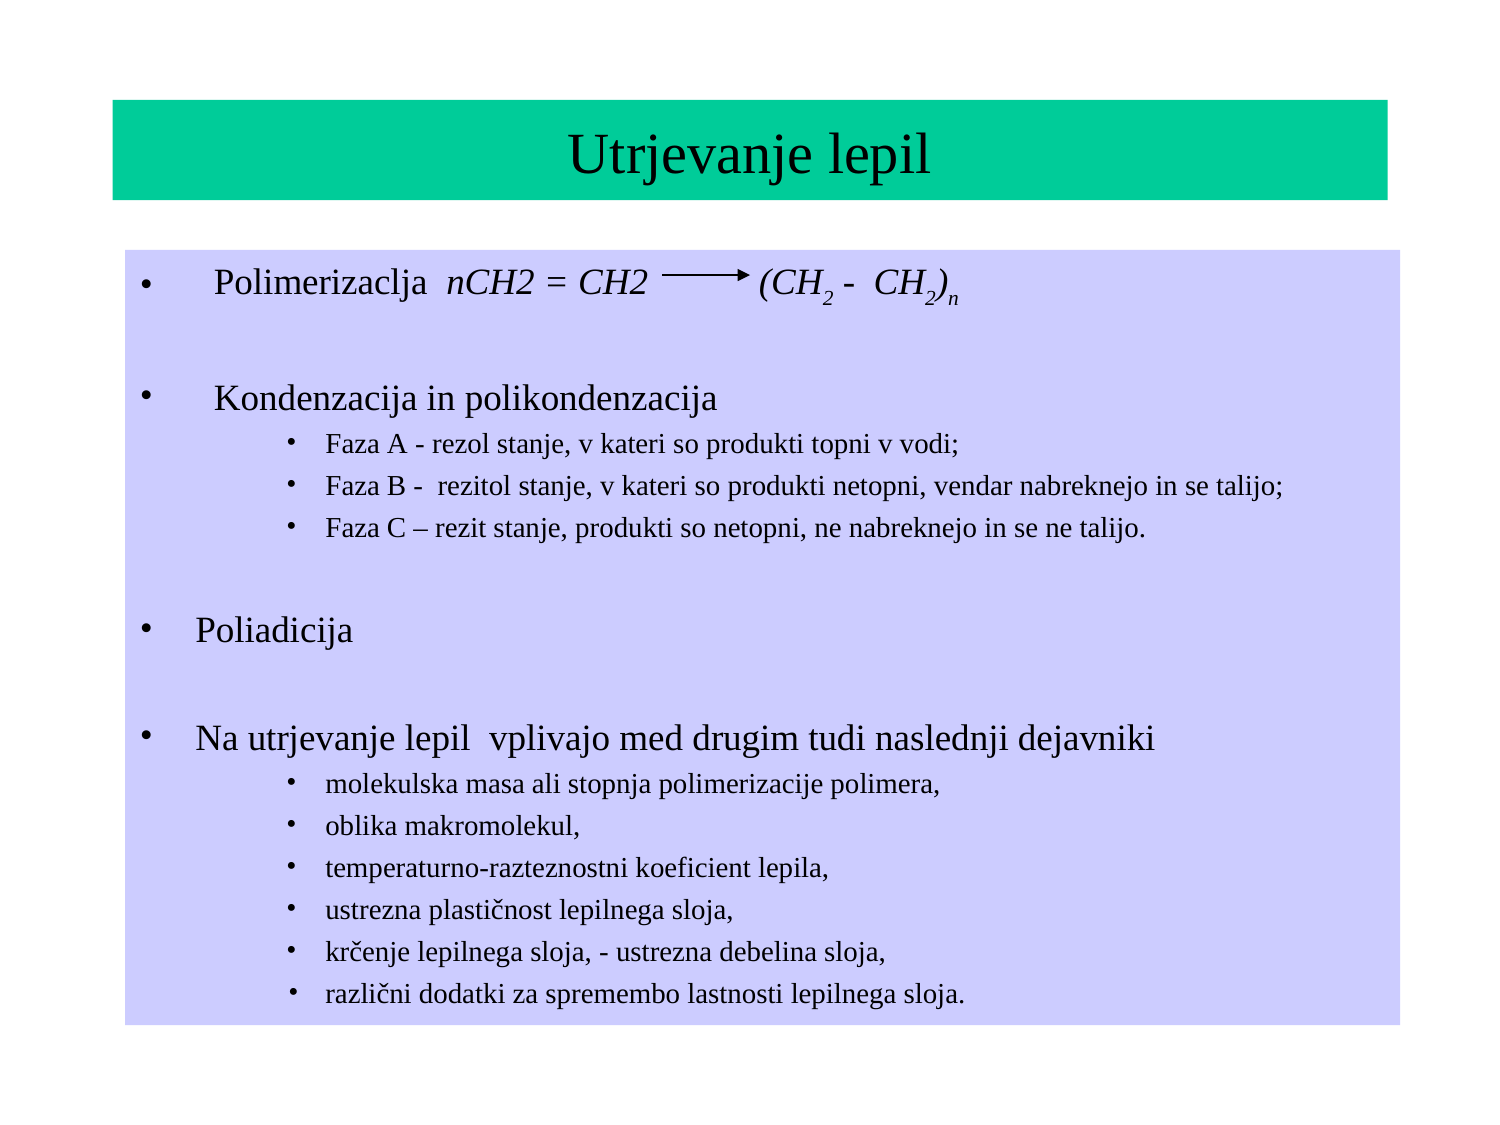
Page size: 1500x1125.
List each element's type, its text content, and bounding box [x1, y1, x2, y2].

title Utrjevanje lepil [112, 99, 1388, 201]
list Polimerizaclja nCH2 = CH2 (CH2 - CH2)n Kondenzacija in polikondenzacija Faza A - rezol stanje, v kateri so produkti topni v vodi; Faza B - rezitol stanje, v kateri so produkti netopni, vendar nabreknejo in se talijo; Faza C – rezit stanje, produkti so netopni, ne nabreknejo in se ne talijo. Poliadicija Na utrjevanje lepil vplivajo med drugim tudi naslednji dejavniki molekulska masa ali stopnja polimerizacije polimera, oblika makromolekul, temperaturno-razteznostni koeficient lepila, ustrezna plastičnost lepilnega sloja, krčenje lepilnega sloja, - ustrezna debelina sloja, različni dodatki za spremembo lastnosti lepilnega sloja. [125, 249, 1401, 1026]
